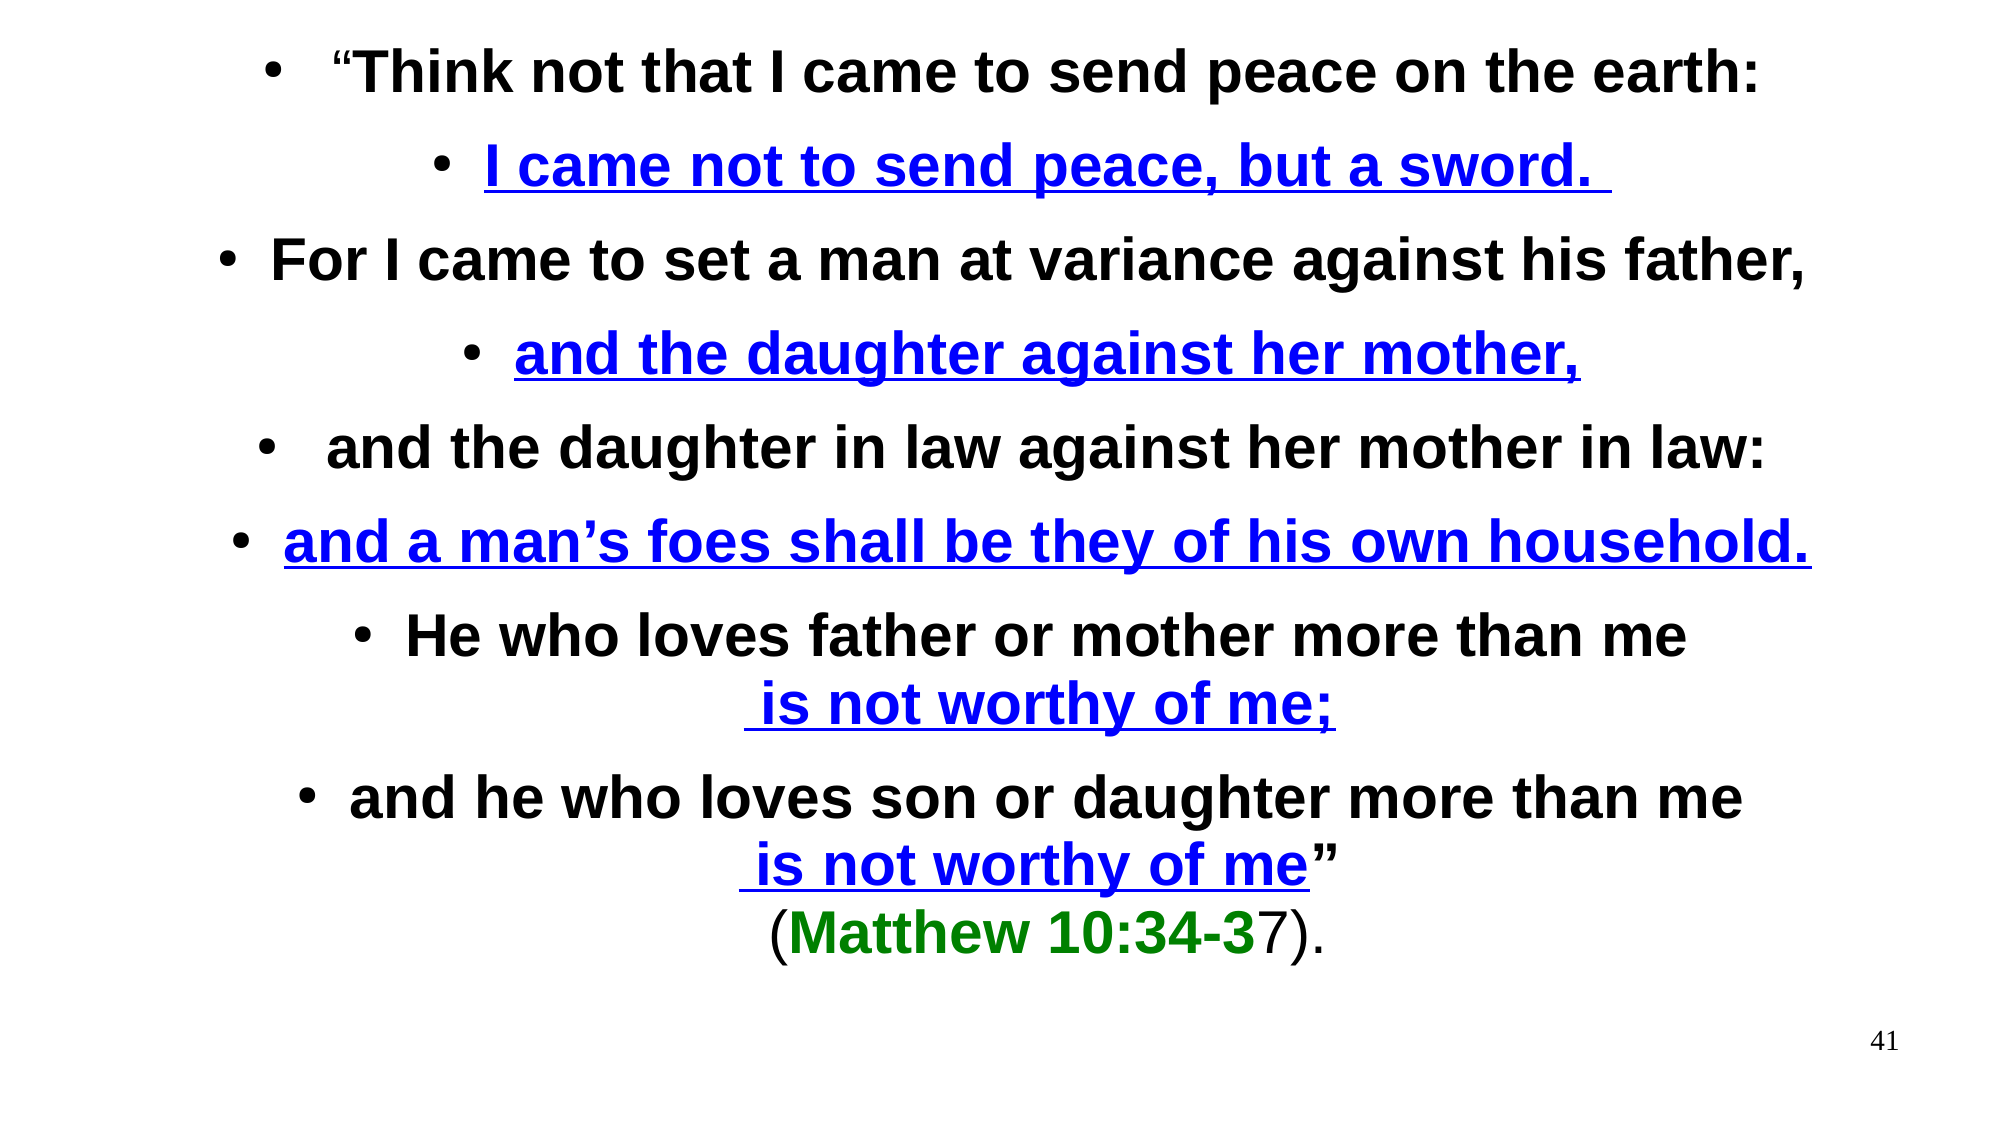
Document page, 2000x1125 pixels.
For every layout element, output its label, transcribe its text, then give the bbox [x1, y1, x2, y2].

list “Think not that I came to send peace on the earth: I came not to send peace, but a sword. For I came to set a man at variance against his father, and the daughter against her mother, and the daughter in law against her mother in law: and a man’s foes shall be they of his own household. He who loves father or mother more than me is not worthy of me; and he who loves son or daughter more than me is not worthy of me” (Matthew 10:34-37). [37, 37, 1988, 1088]
